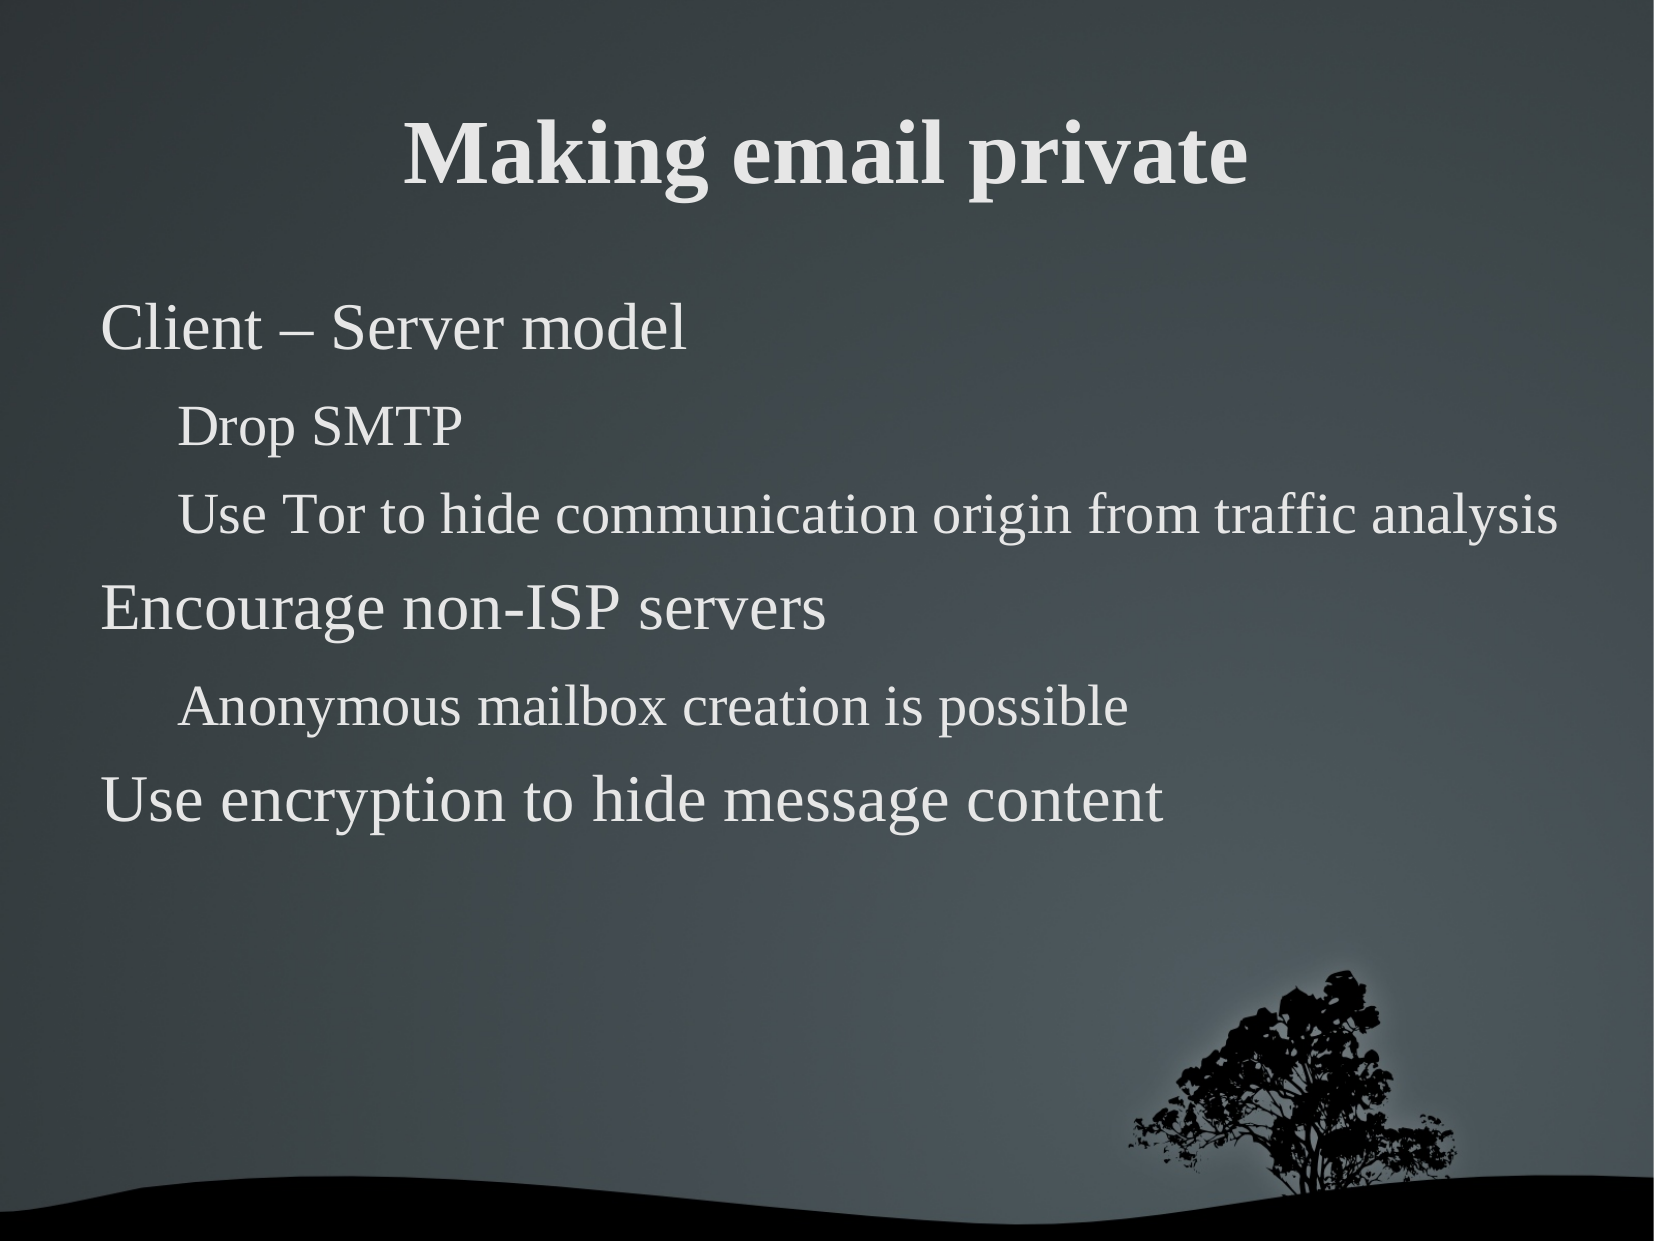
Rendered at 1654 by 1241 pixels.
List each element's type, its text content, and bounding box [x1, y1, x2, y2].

list Client – Server model Drop SMTP Use Tor to hide communication origin from traffic analysis Encourage non-ISP servers Anonymous mailbox creation is possible Use encryption to hide message content [82, 290, 1571, 1094]
title Making email private [82, 56, 1571, 250]
picture [0, 0, 1654, 1241]
